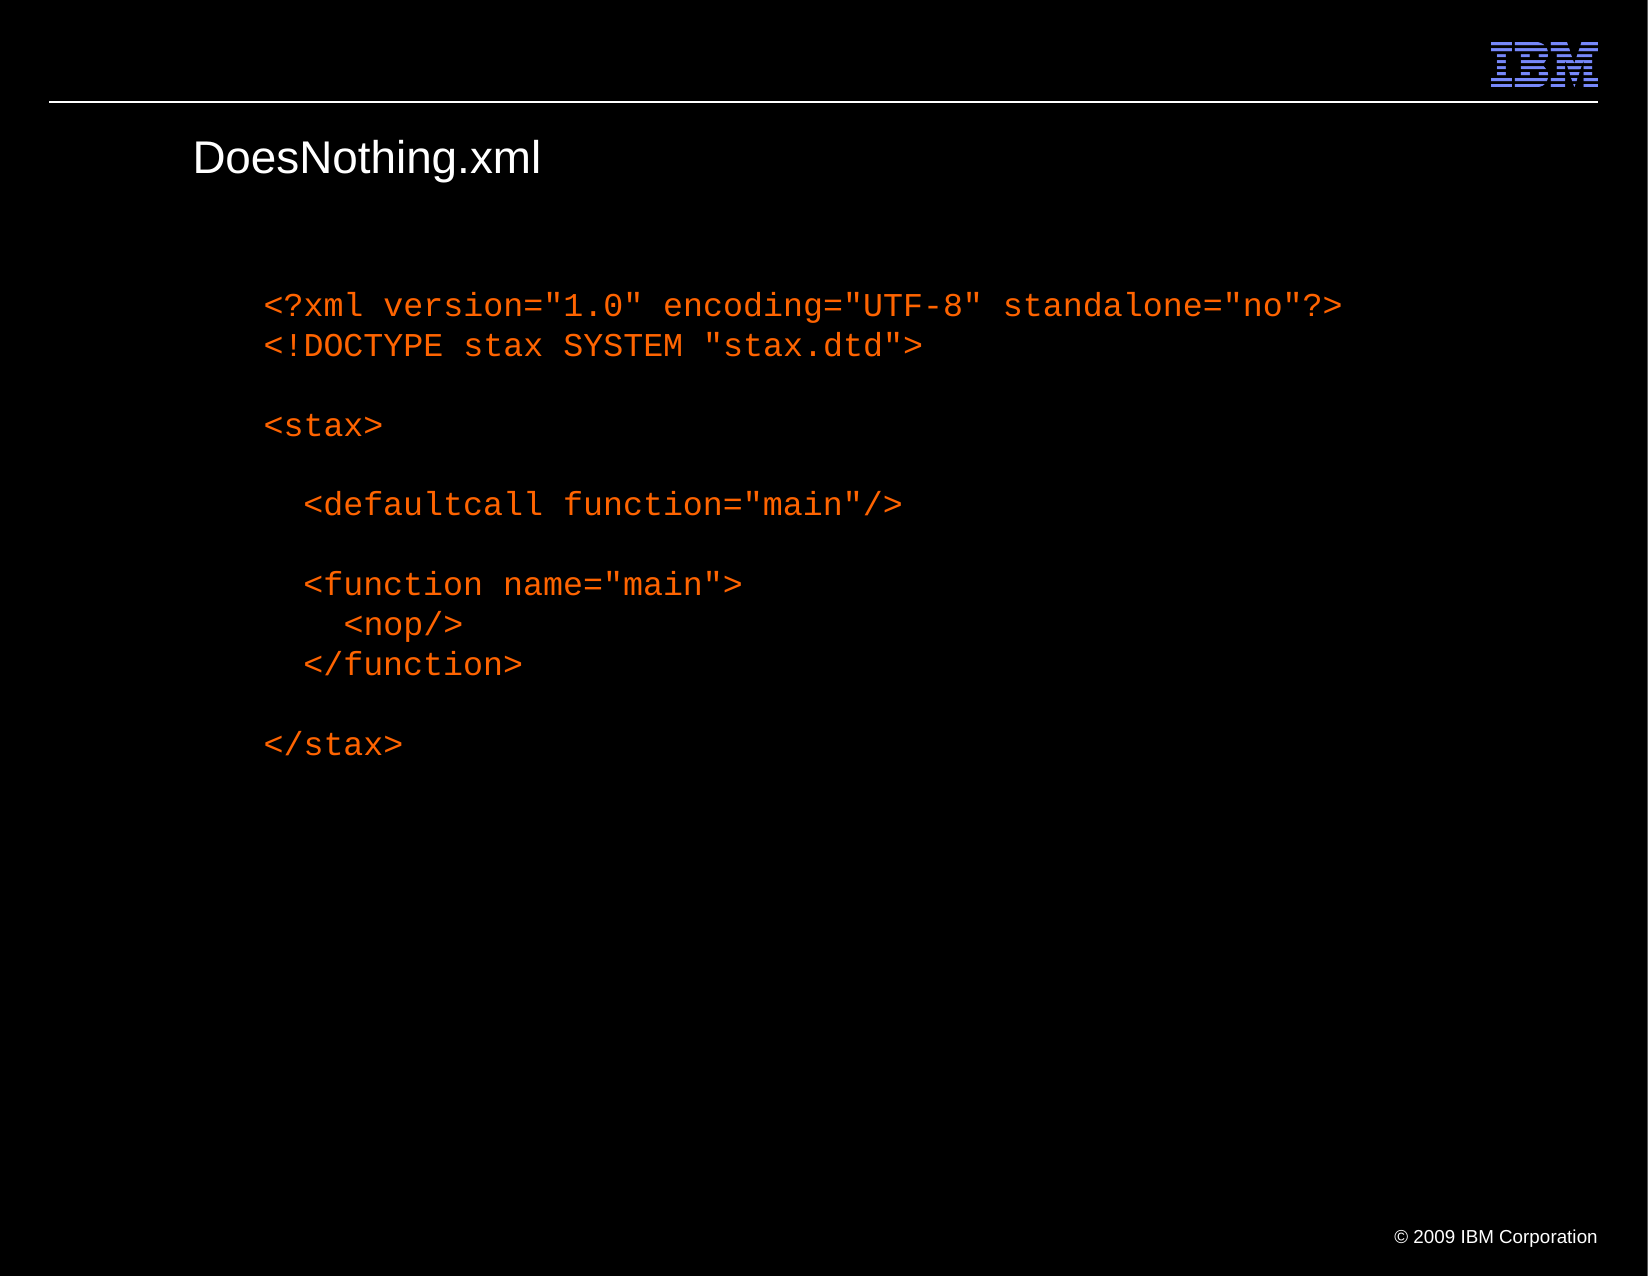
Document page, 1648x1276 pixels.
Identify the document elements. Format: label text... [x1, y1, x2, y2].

title DoesNothing.xml [175, 125, 1648, 219]
picture [1491, 42, 1598, 87]
text_box <?xml version="1.0" encoding="UTF-8" standalone="no"?> <!DOCTYPE stax SYSTEM "stax.dtd"> <stax> <defaultcall function="main"/> <function name="main"> <nop/> </function> </stax> [248, 275, 1612, 770]
